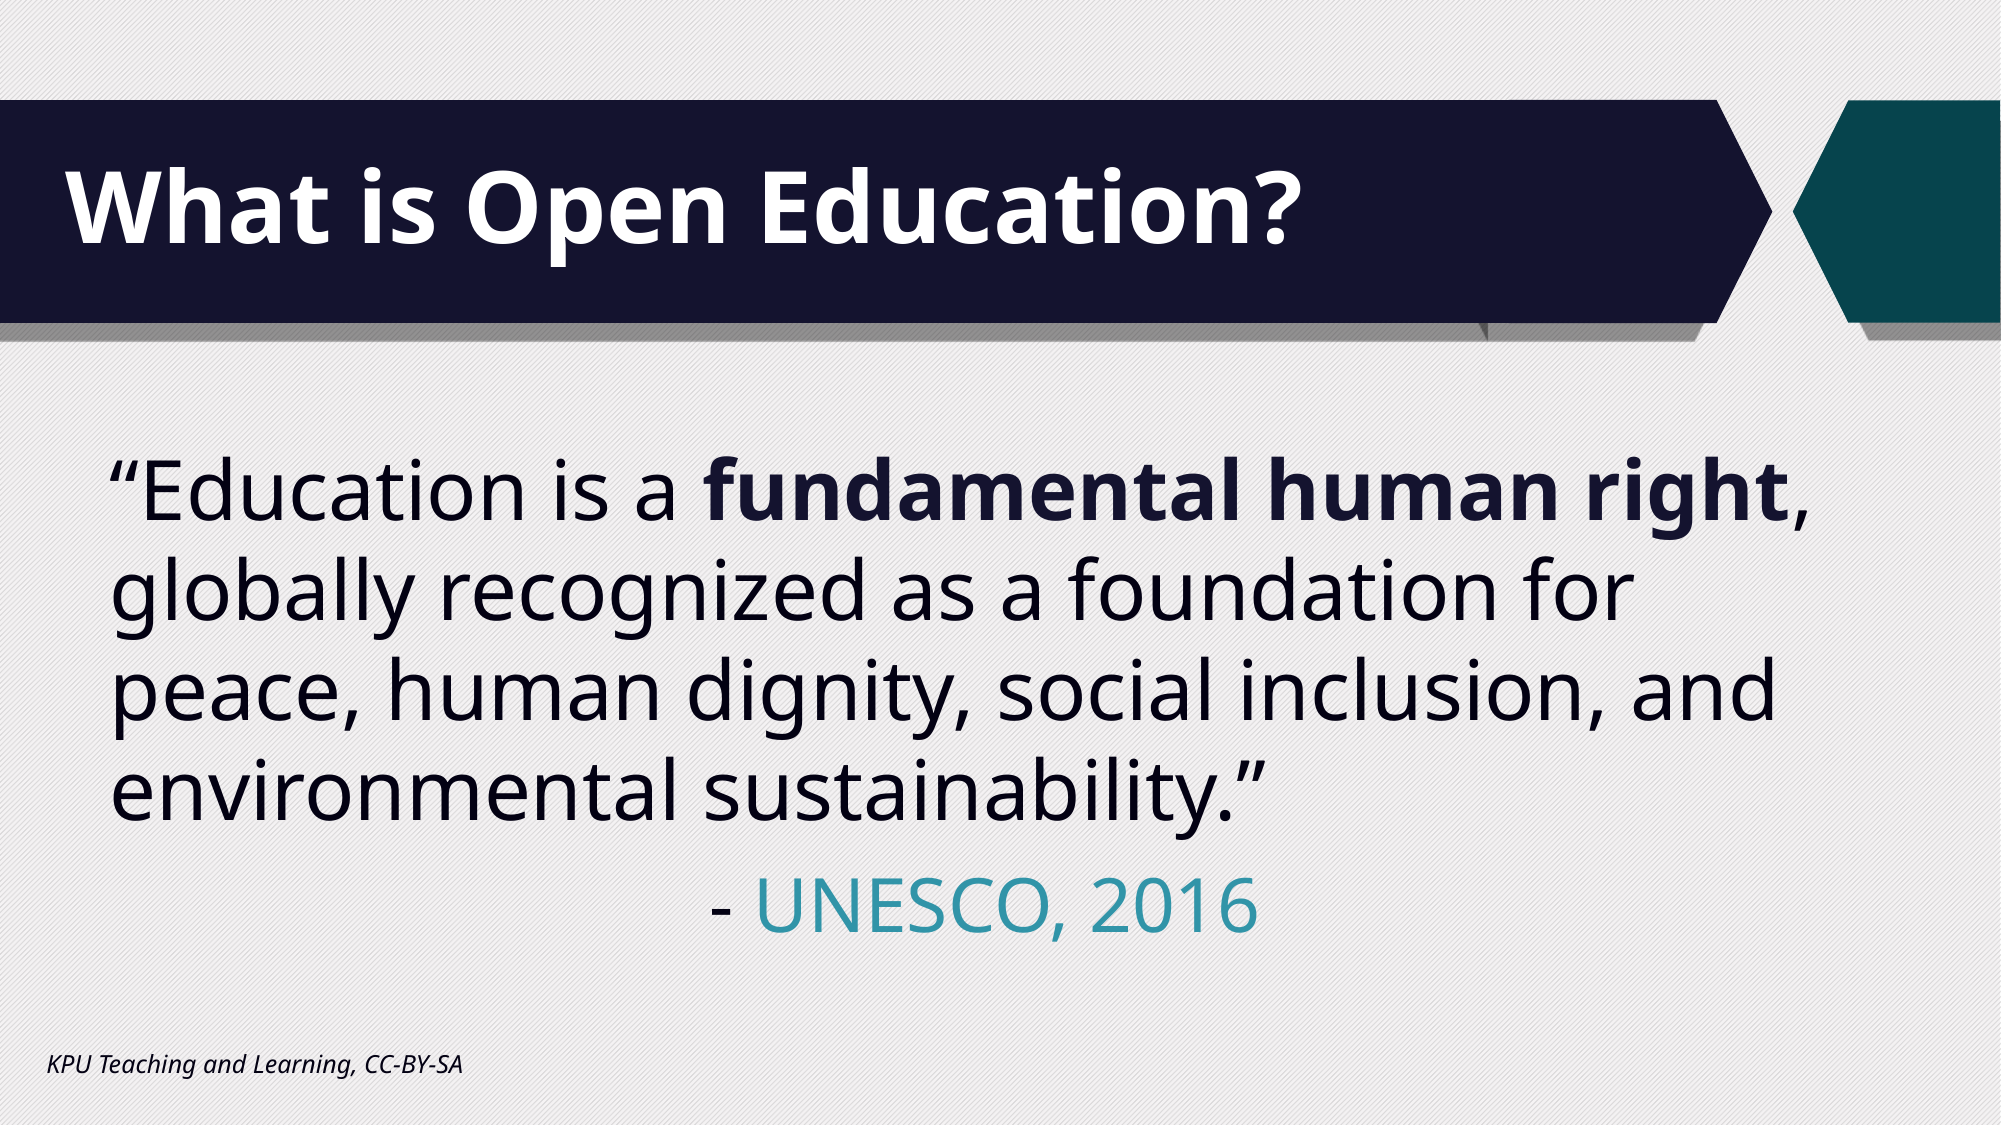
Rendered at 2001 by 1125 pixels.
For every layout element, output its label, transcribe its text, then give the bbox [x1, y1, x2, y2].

title What is Open Education? [50, 122, 1689, 300]
list “Education is a fundamental human right, globally recognized as a foundation for peace, human dignity, social inclusion, and environmental sustainability.” - UNESCO, 2016 [94, 388, 1906, 1000]
text_box KPU Teaching and Learning, CC-BY-SA [31, 1033, 1159, 1094]
